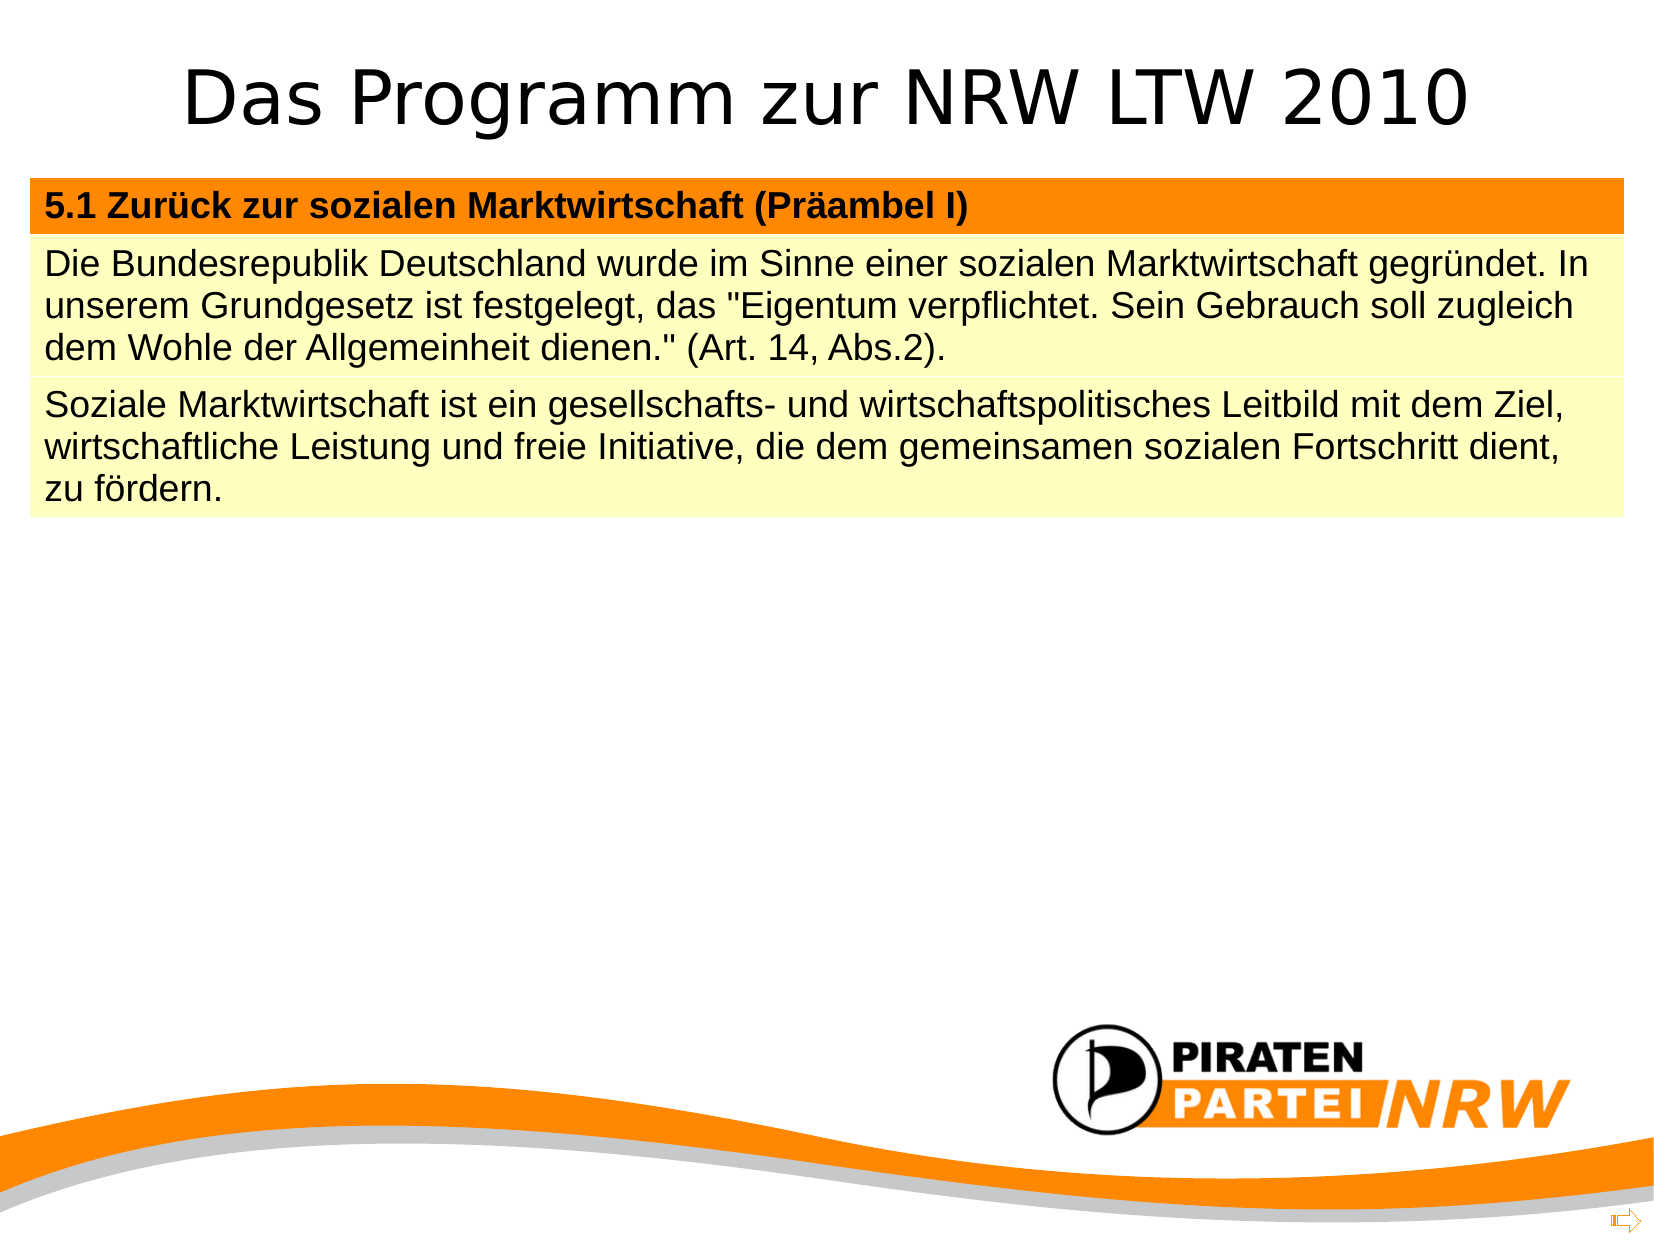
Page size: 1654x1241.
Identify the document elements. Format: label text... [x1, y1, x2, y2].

table_header 5.1 Zurück zur sozialen Marktwirtschaft (Präambel I) [30, 178, 1624, 234]
table_cell Soziale Marktwirtschaft ist ein gesellschafts- und wirtschaftspolitisches Leitbild mit dem Ziel, wirtschaftliche Leistung und freie Initiative, die dem gemeinsamen sozialen Fortschritt dient, zu fördern. [30, 377, 1624, 517]
picture [1045, 1021, 1579, 1140]
title Das Programm zur NRW LTW 2010 [82, 54, 1571, 143]
table_cell Die Bundesrepublik Deutschland wurde im Sinne einer sozialen Marktwirtschaft gegründet. In unserem Grundgesetz ist festgelegt, das "Eigentum verpflichtet. Sein Gebrauch soll zugleich dem Wohle der Allgemeinheit dienen." (Art. 14, Abs.2). [30, 235, 1624, 376]
